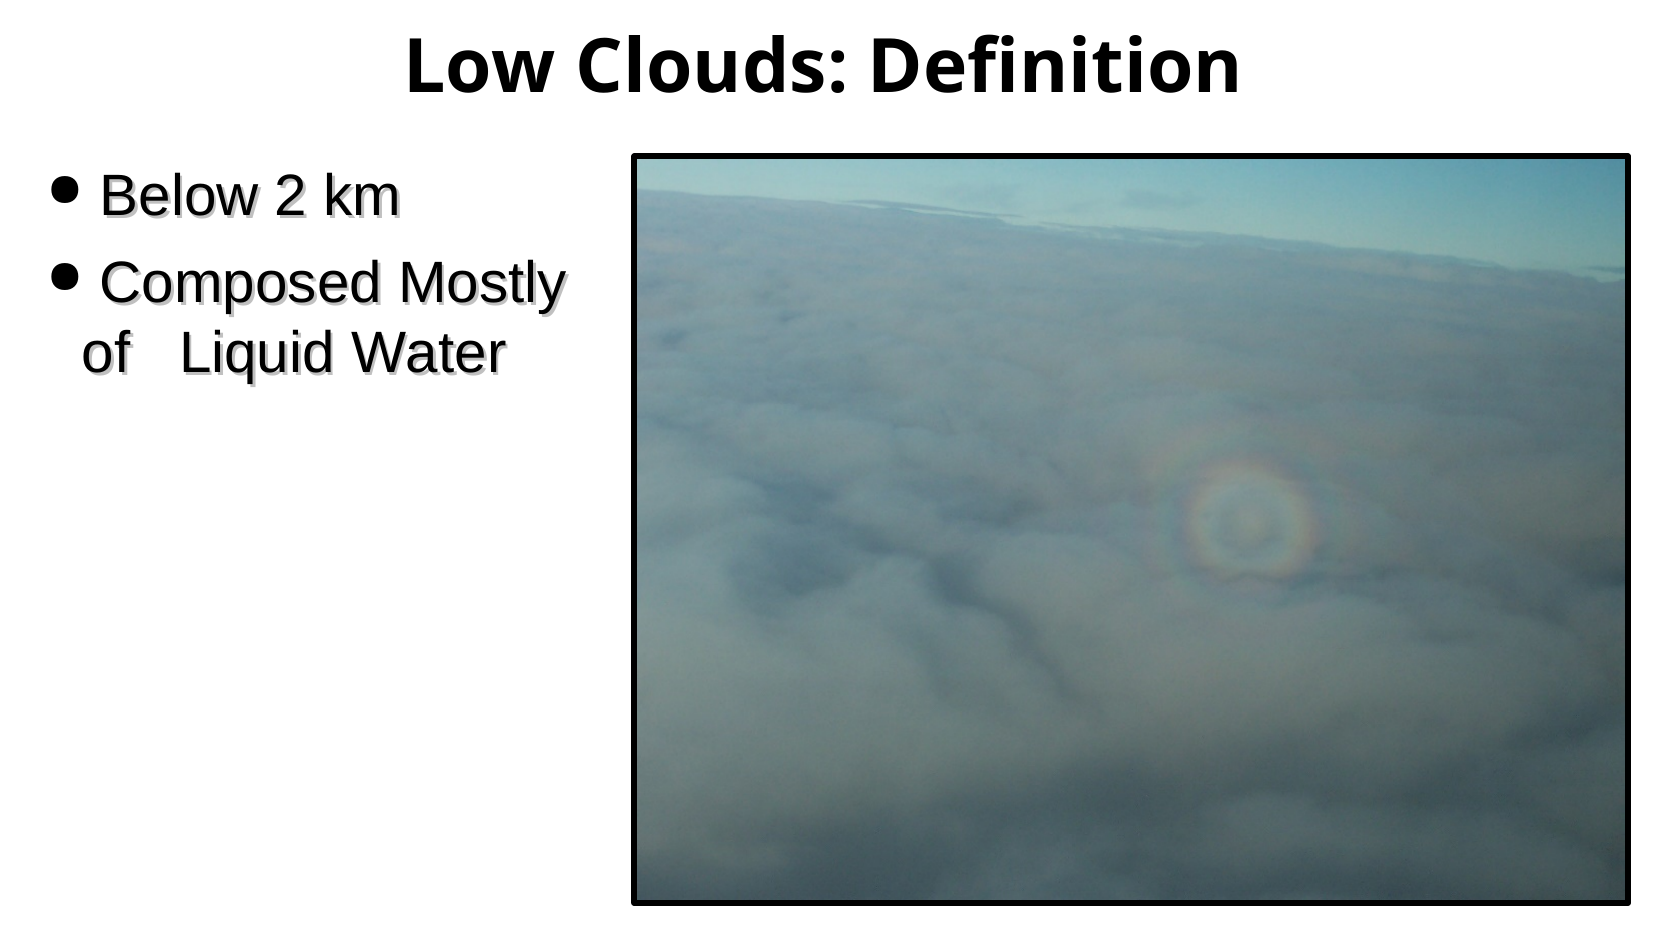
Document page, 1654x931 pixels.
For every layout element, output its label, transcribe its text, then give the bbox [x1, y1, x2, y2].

text_box Below 2 km Composed Mostly of Liquid Water [13, 150, 600, 392]
picture [637, 159, 1625, 901]
title Low Clouds: Definition [0, 11, 1651, 113]
